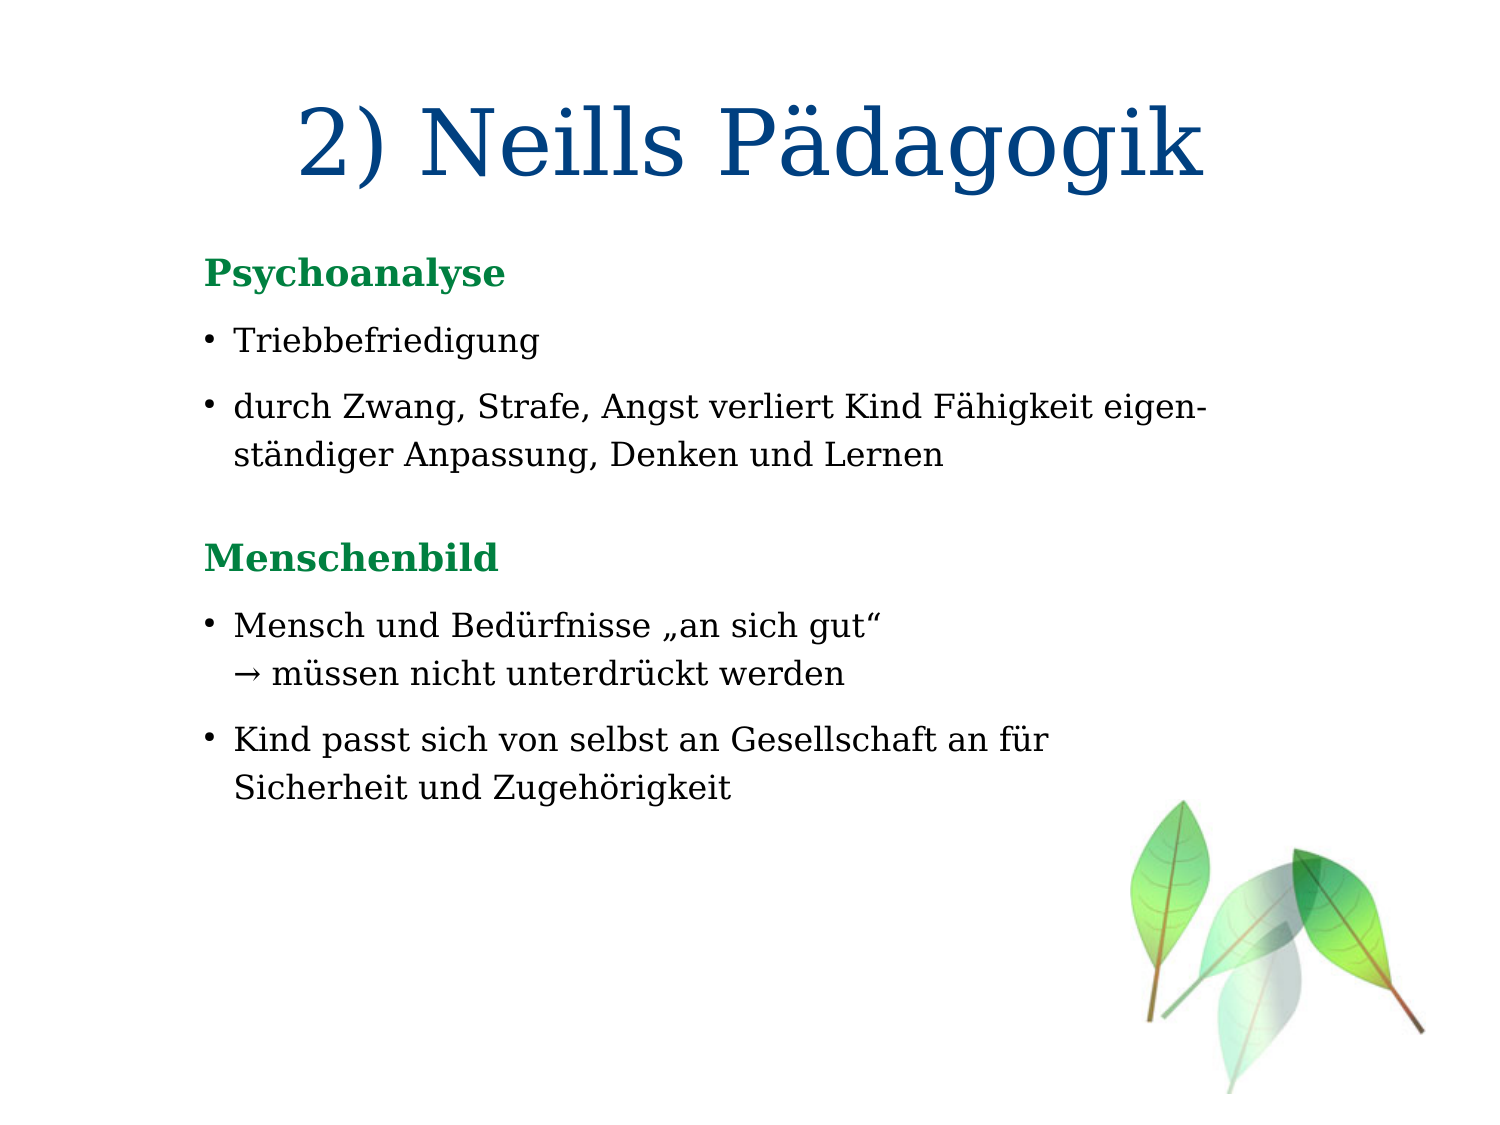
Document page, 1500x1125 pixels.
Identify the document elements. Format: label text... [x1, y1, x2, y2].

title 2) Neills Pädagogik [75, 45, 1426, 233]
text_box Menschenbild Mensch und Bedürfnisse „an sich gut“ → müssen nicht unterdrückt werden Kind passt sich von selbst an Gesellschaft an für Sicherheit und Zugehörigkeit [188, 517, 1111, 851]
picture [1130, 799, 1426, 1094]
text_box Psychoanalyse Triebbefriedigung durch Zwang, Strafe, Angst verliert Kind Fähigkeit eigen-ständiger Anpassung, Denken und Lernen [188, 232, 1300, 481]
